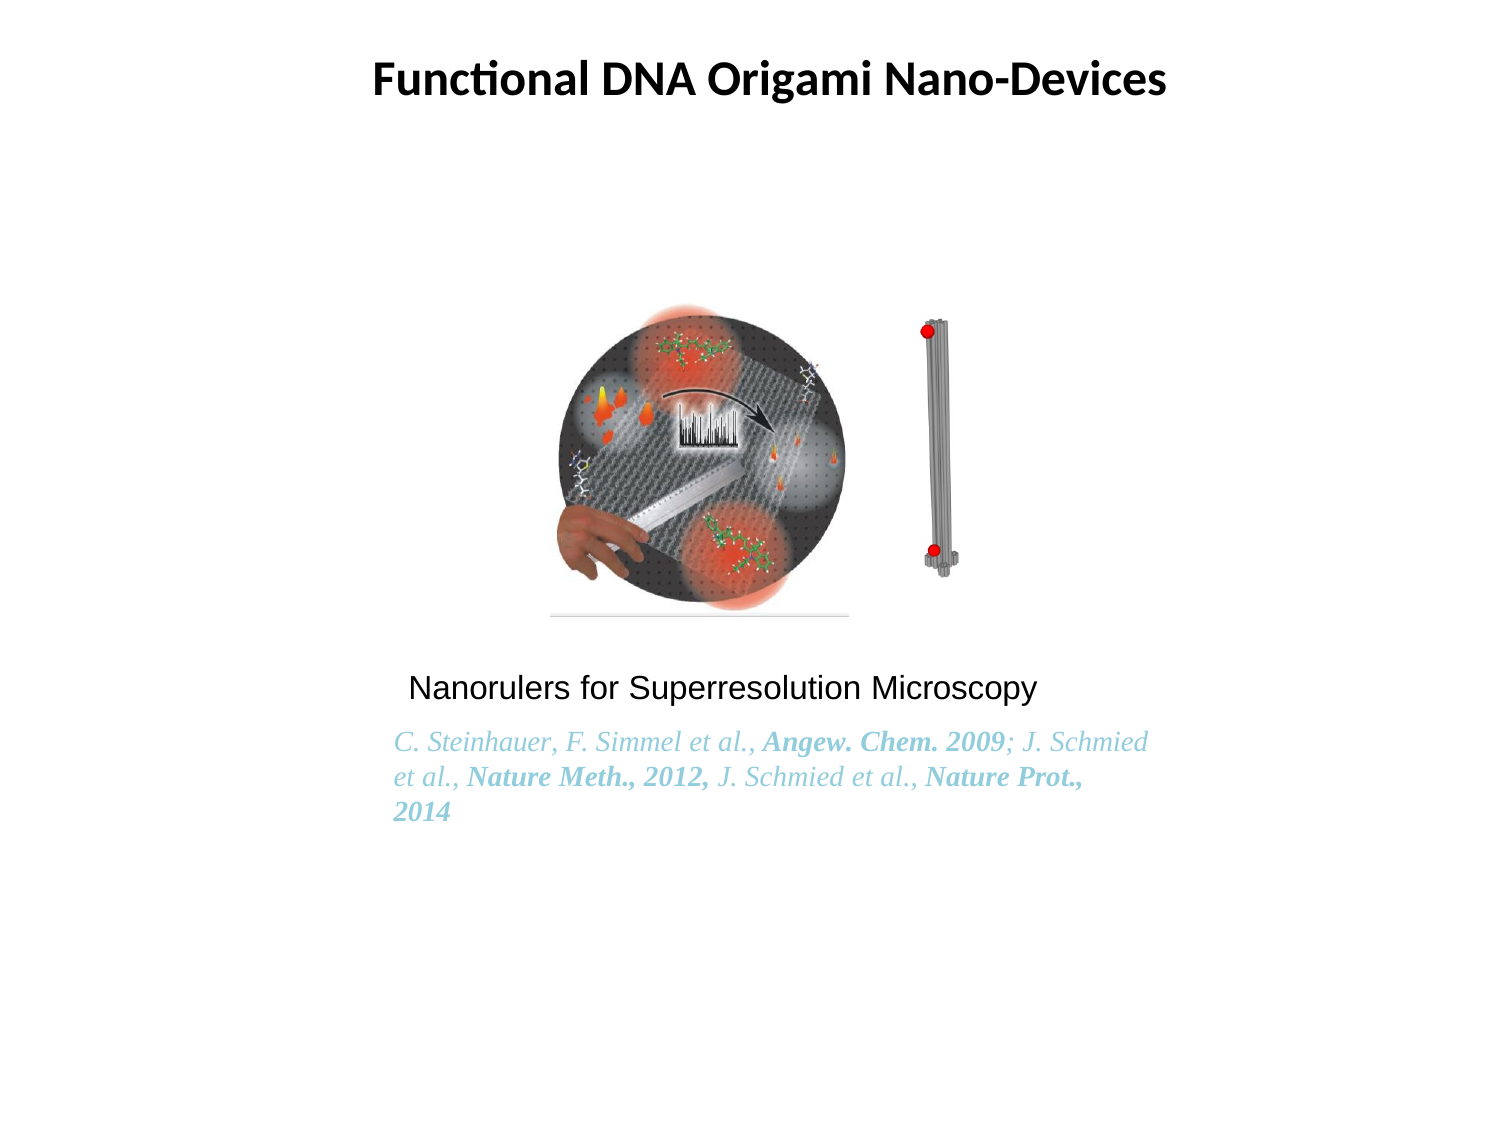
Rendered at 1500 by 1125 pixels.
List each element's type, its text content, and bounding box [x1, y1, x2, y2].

text_box Nanorulers for Superresolution Microscopy C. Steinhauer, F. Simmel et al., Angew. Chem. 2009; J. Schmied et al., Nature Meth., 2012, J. Schmied et al., Nature Prot., 2014 [391, 646, 1150, 795]
picture [550, 304, 849, 617]
title Functional DNA Origami Nano-Devices [31, 27, 1469, 152]
picture [920, 318, 959, 578]
